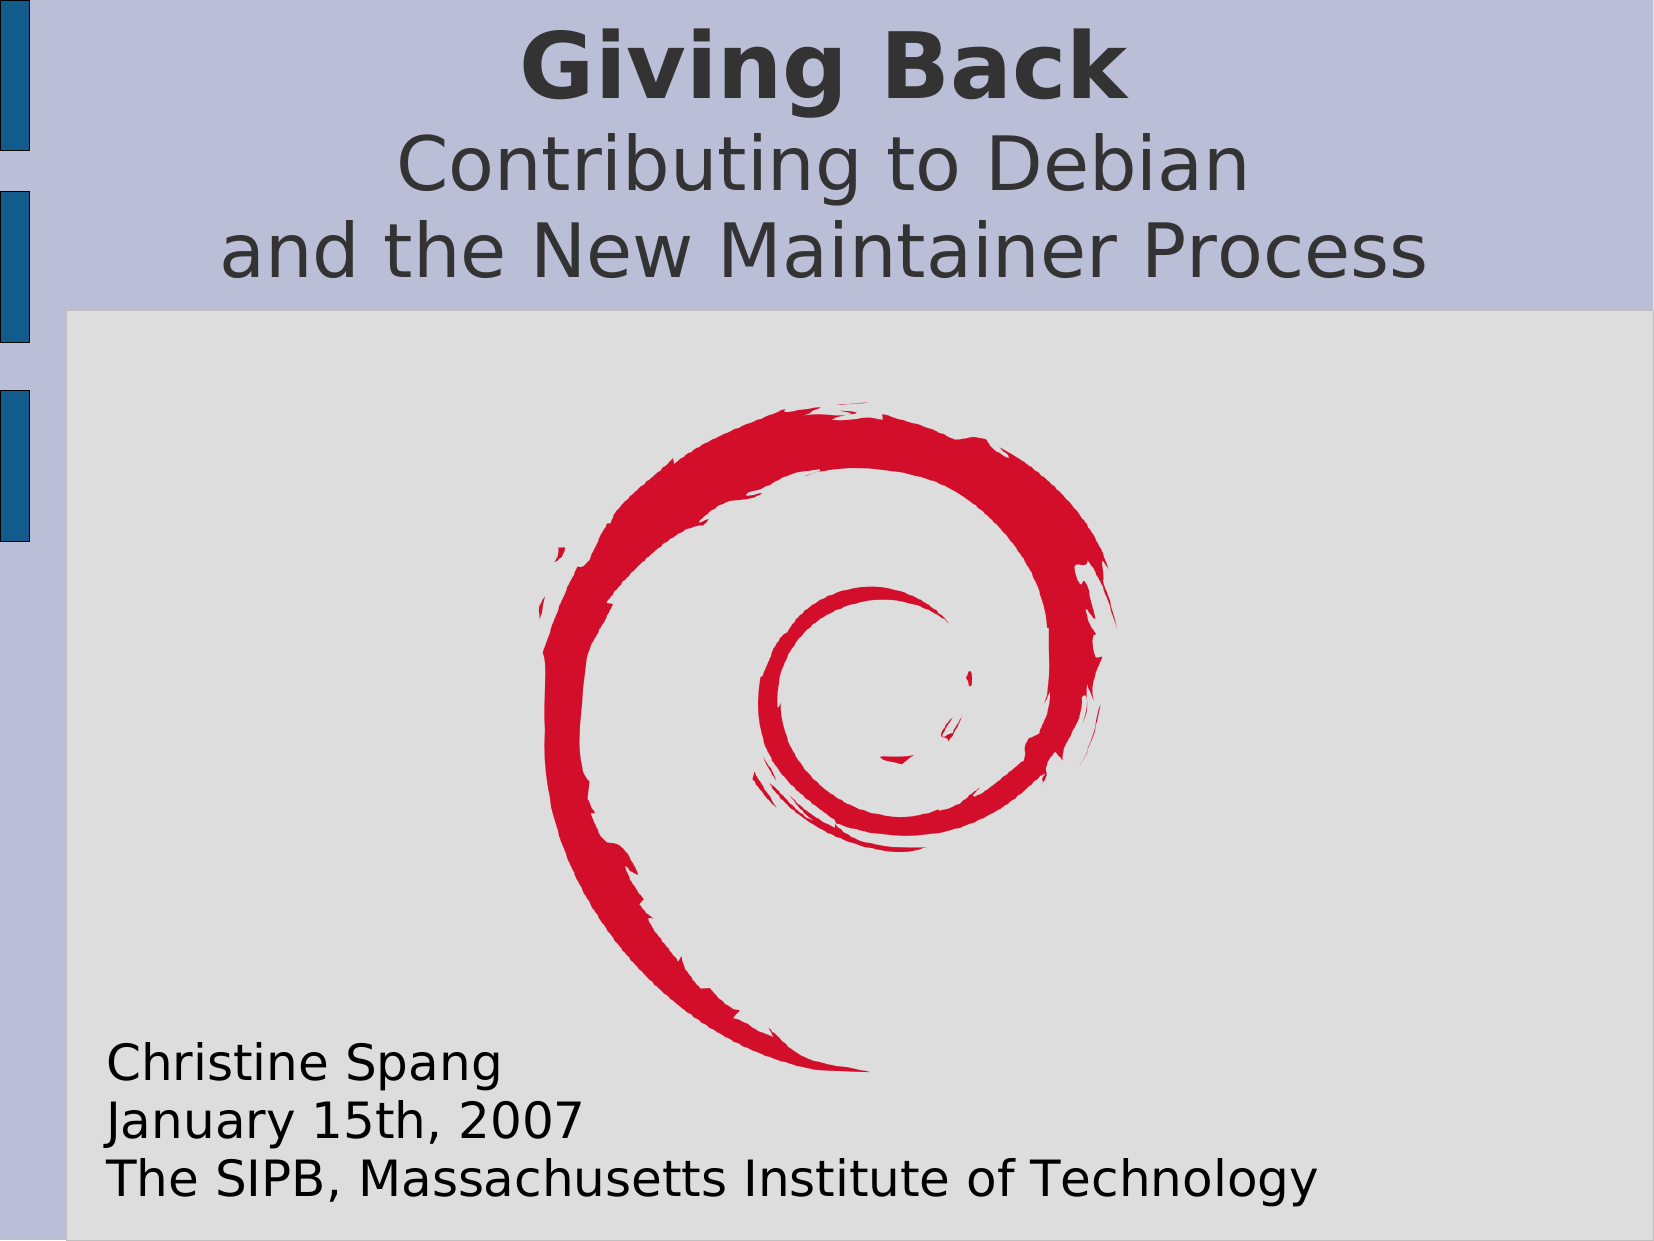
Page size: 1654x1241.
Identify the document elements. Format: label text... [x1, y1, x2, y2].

title Giving Back Contributing to Debian and the New Maintainer Process [118, 13, 1531, 296]
picture [472, 324, 1182, 1033]
list Christine Spang January 15th, 2007 The SIPB, Massachusetts Institute of Technology [88, 1033, 1501, 1241]
